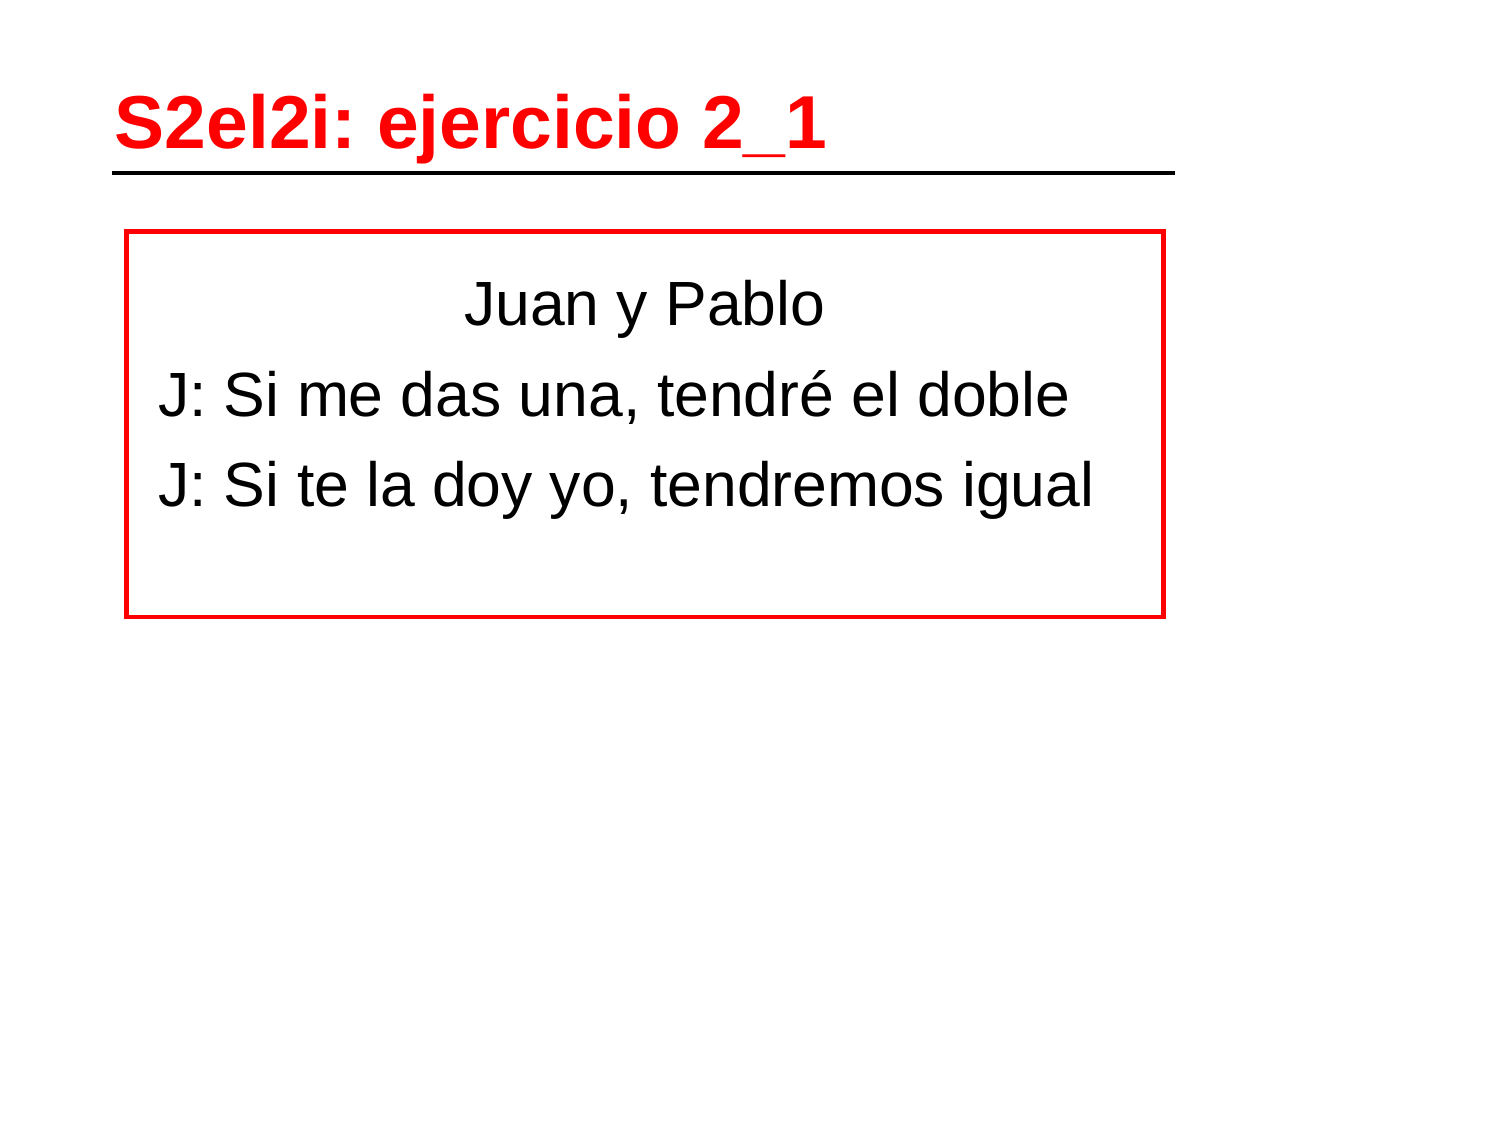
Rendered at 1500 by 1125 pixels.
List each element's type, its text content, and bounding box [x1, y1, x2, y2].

text_box S2el2i: ejercicio 2_1 [100, 66, 1376, 171]
text_box Juan y Pablo J: Si me das una, tendré el doble J: Si te la doy yo, tendremos igual [126, 231, 1164, 617]
